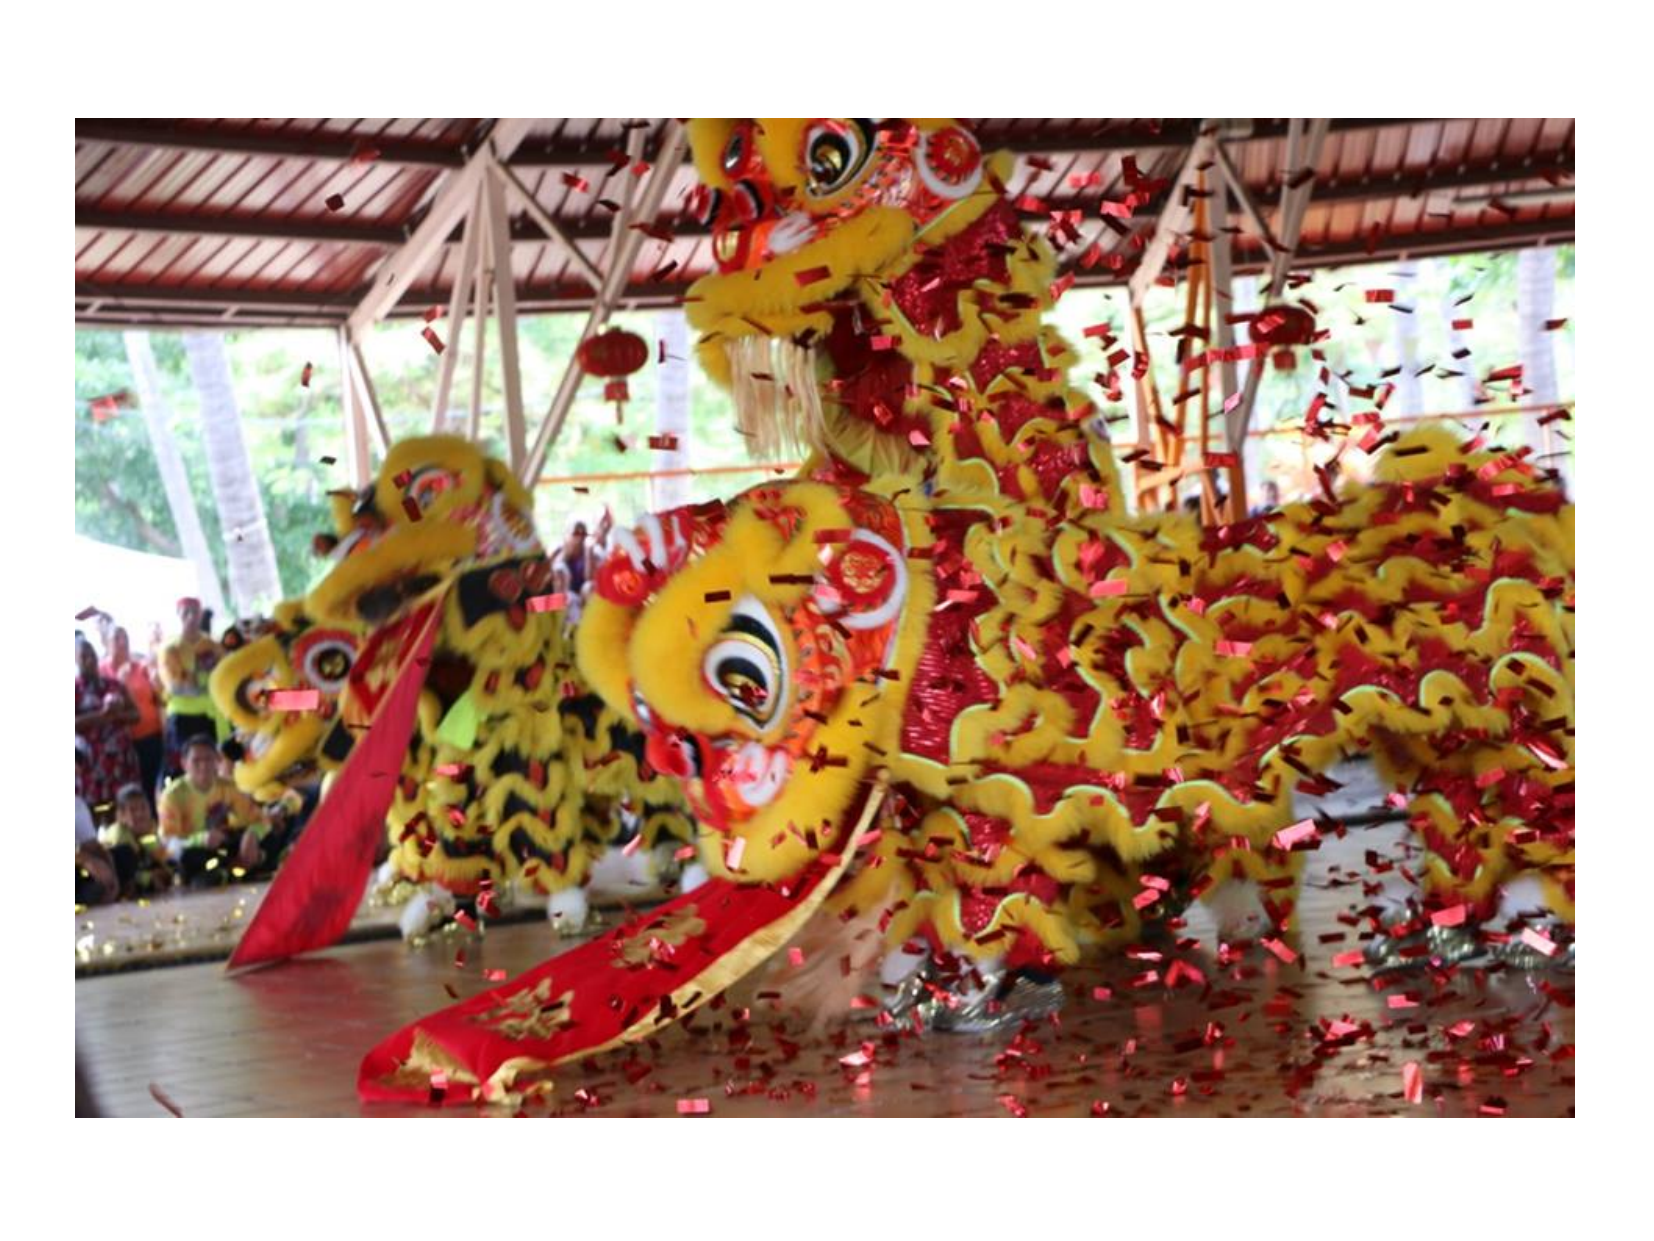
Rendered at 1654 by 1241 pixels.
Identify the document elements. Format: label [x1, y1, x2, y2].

picture [75, 118, 1575, 1118]
